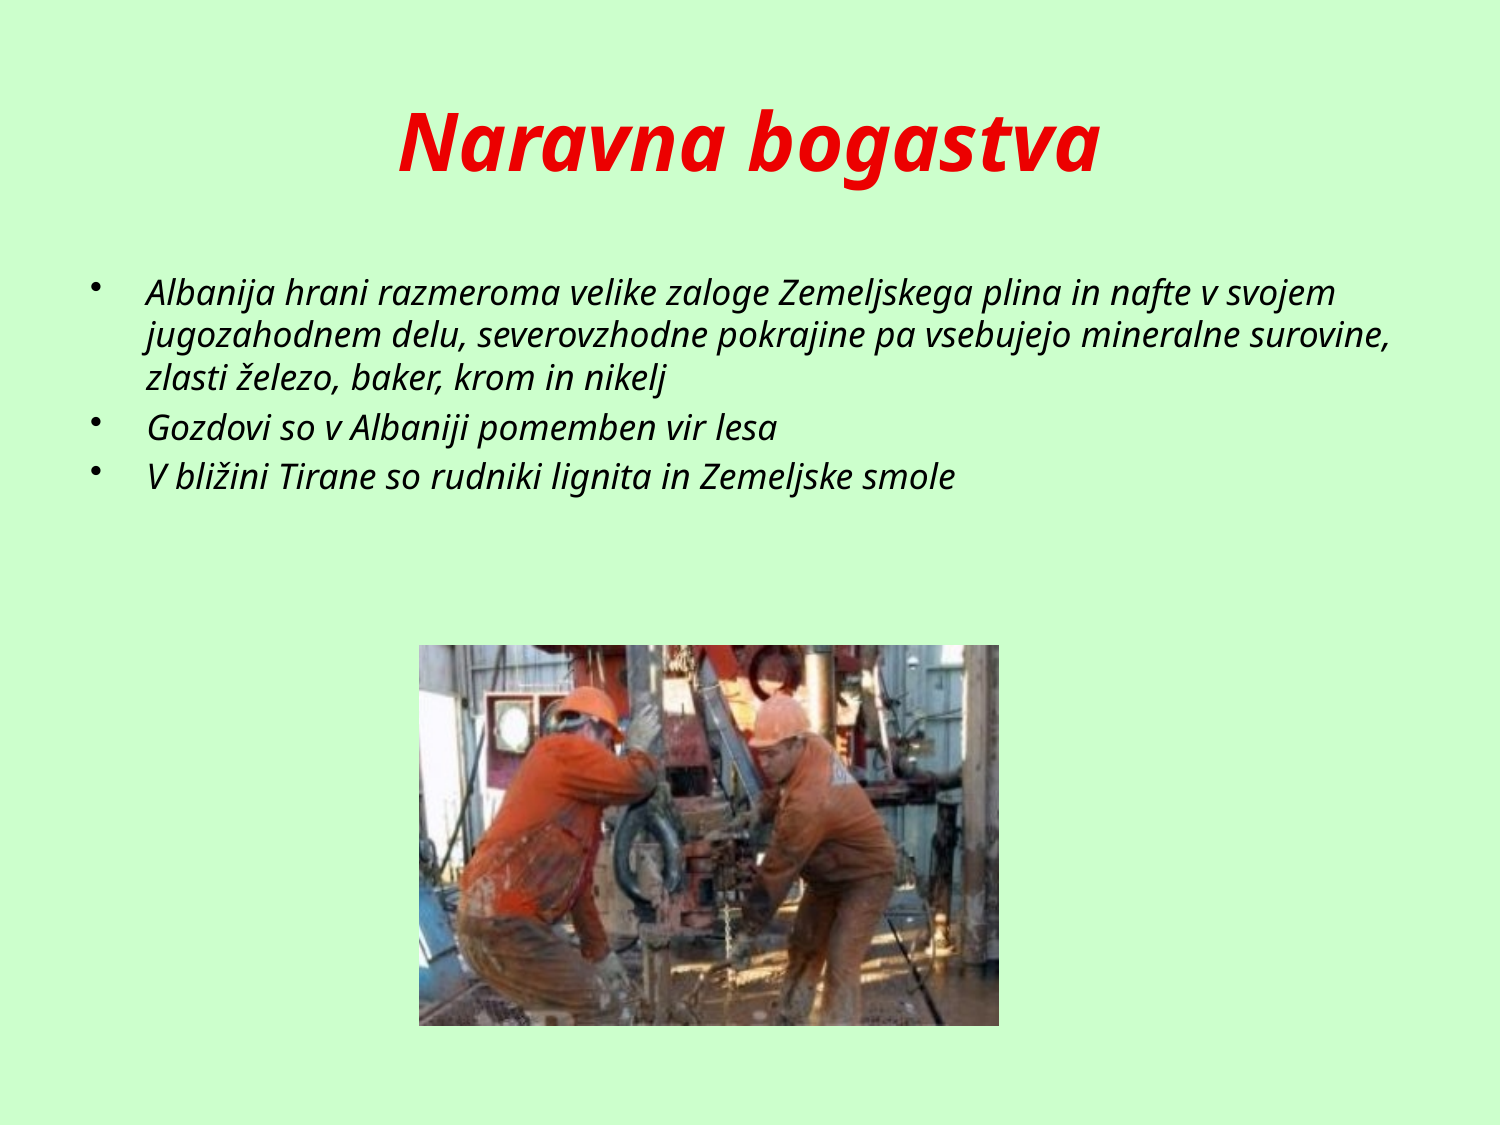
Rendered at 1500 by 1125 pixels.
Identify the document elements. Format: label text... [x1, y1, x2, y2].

title Naravna bogastva [75, 45, 1425, 233]
picture [419, 645, 999, 1026]
list Albanija hrani razmeroma velike zaloge Zemeljskega plina in nafte v svojem jugozahodnem delu, severovzhodne pokrajine pa vsebujejo mineralne surovine, zlasti železo, baker, krom in nikelj Gozdovi so v Albaniji pomemben vir lesa V bližini Tirane so rudniki lignita in Zemeljske smole [75, 262, 1425, 634]
